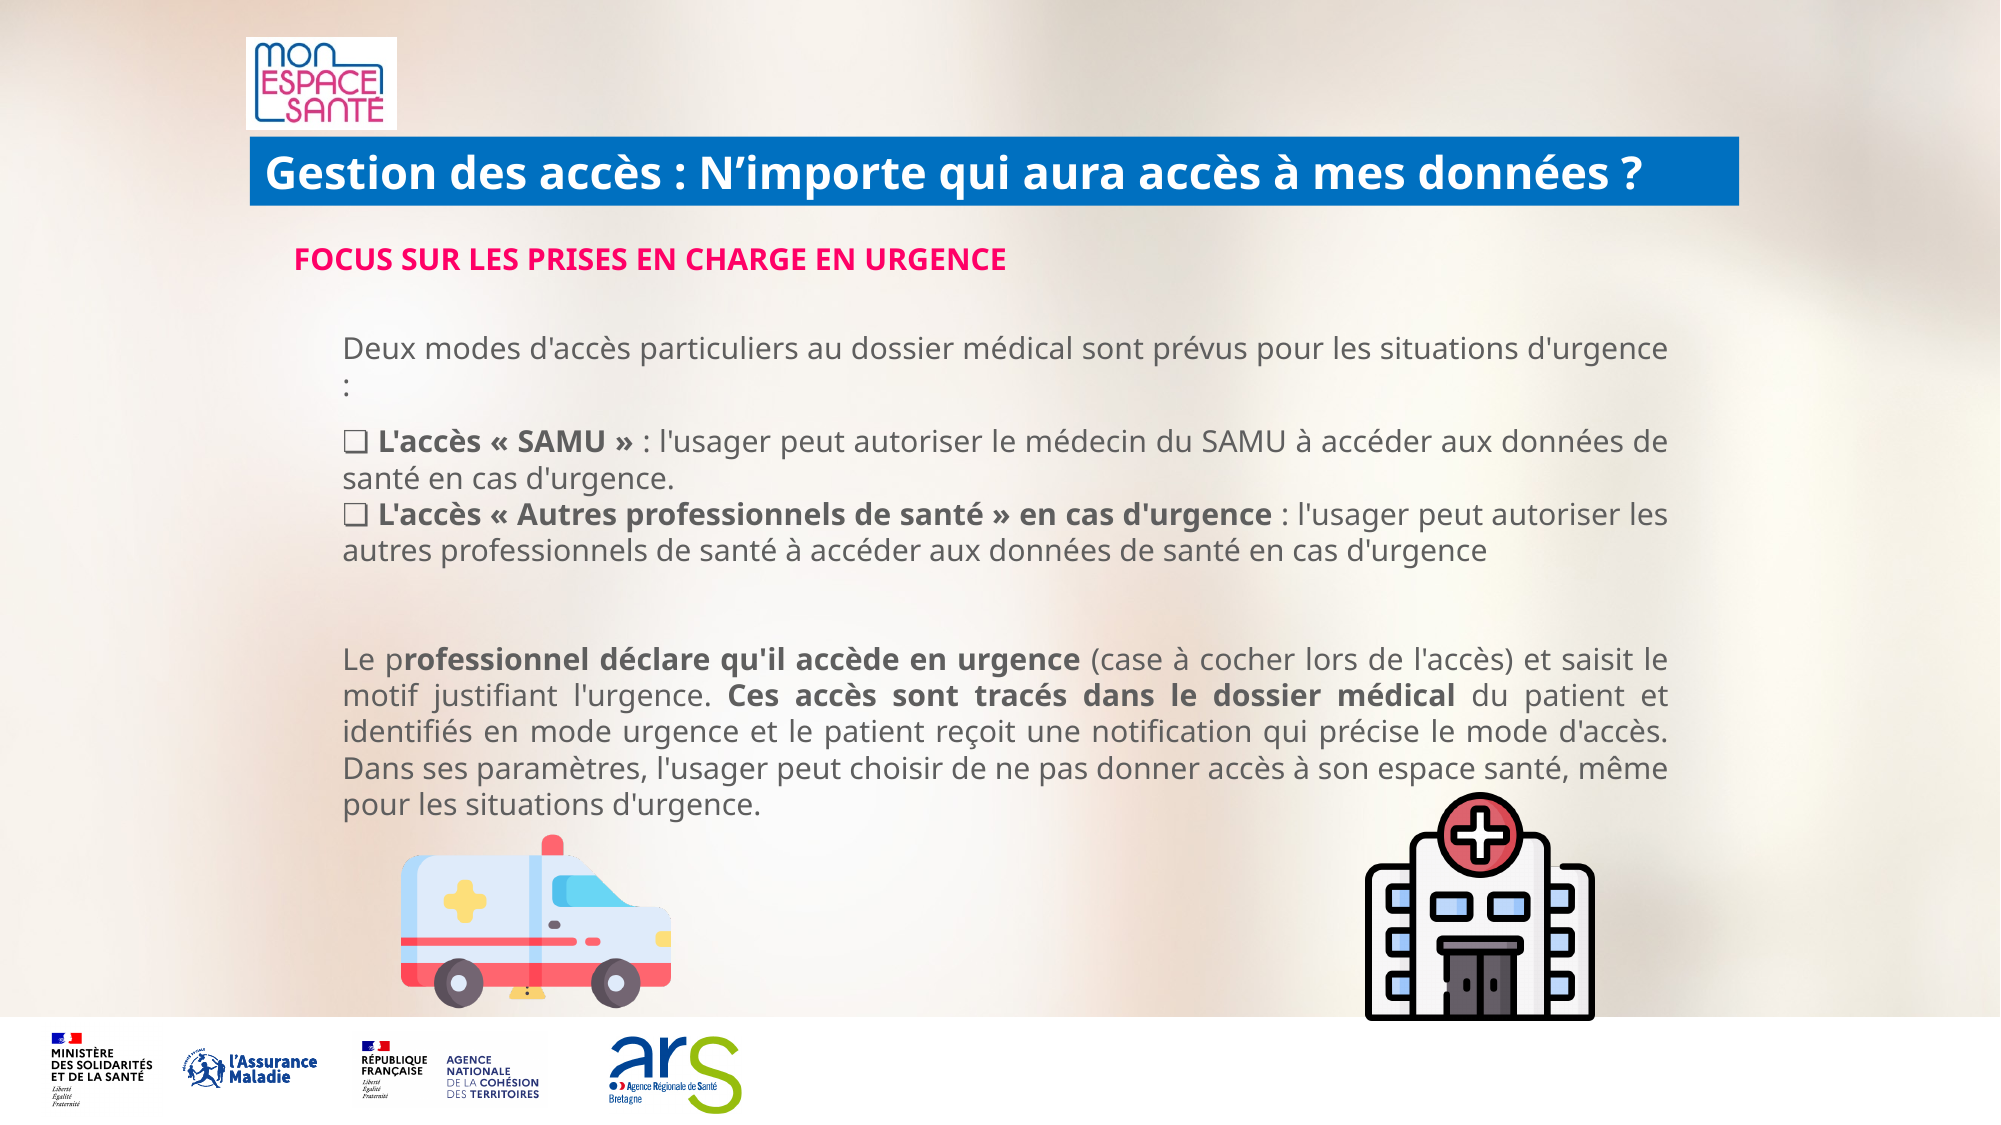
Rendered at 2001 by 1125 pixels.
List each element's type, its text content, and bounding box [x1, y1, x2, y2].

picture [0, 0, 2000, 1114]
text_box Deux modes d'accès particuliers au dossier médical sont prévus pour les situations d'urgence : ❏ L'accès « SAMU » : l'usager peut autoriser le médecin du SAMU à accéder aux données de santé en cas d'urgence. ❏ L'accès « Autres professionnels de santé » en cas d'urgence : l'usager peut autoriser les autres professionnels de santé à accéder aux données de santé en cas d'urgence Le professionnel déclare qu'il accède en urgence (case à cocher lors de l'accès) et saisit le motif justifiant l'urgence. Ces accès sont tracés dans le dossier médical du patient et identifiés en mode urgence et le patient reçoit une notification qui précise le mode d'accès. Dans ses paramètres, l'usager peut choisir de ne pas donner accès à son espace santé, même pour les situations d'urgence. [328, 316, 1682, 836]
text_box Gestion des accès : N’importe qui aura accès à mes données ? [249, 136, 1740, 206]
text_box FOCUS SUR LES PRISES EN CHARGE EN URGENCE [125, 241, 1176, 277]
picture [41, 1022, 163, 1117]
